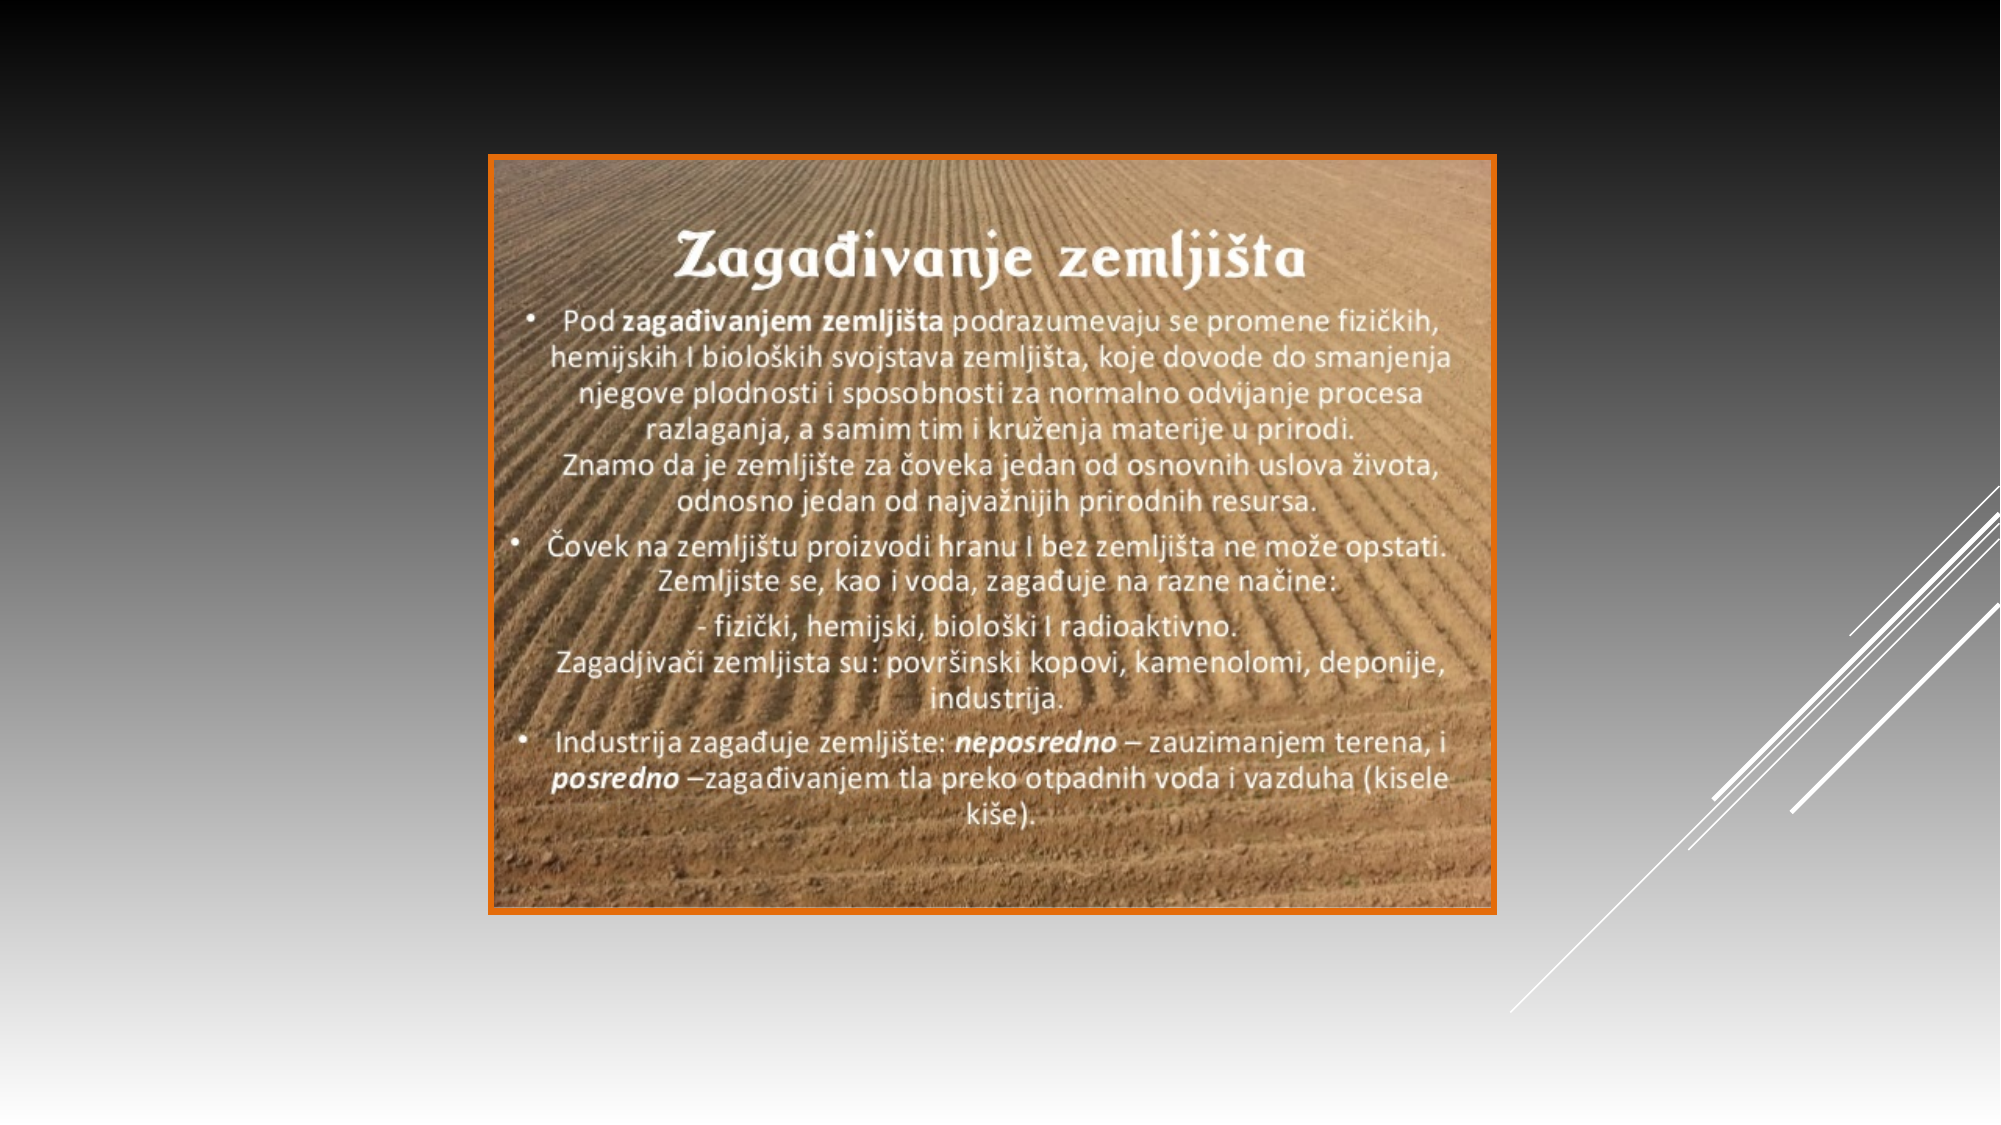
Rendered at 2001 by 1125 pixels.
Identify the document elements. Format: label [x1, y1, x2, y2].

picture [494, 159, 1491, 909]
